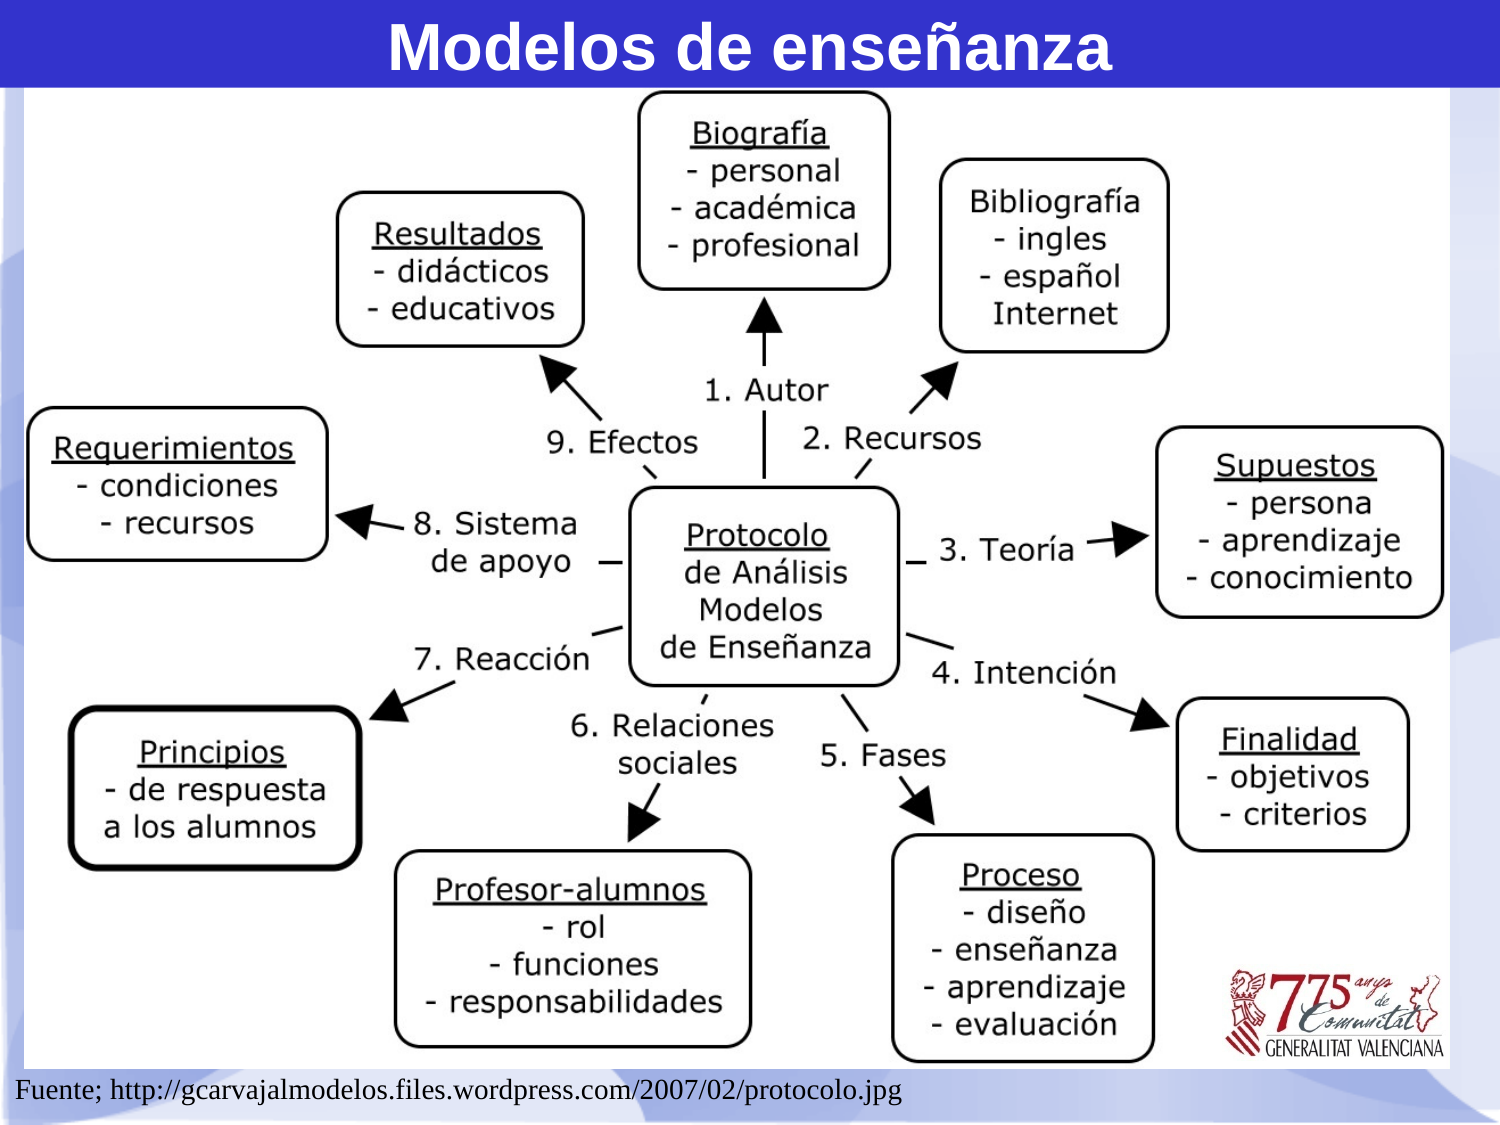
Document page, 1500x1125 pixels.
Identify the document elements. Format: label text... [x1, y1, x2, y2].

text_box Fuente; http://gcarvajalmodelos.files.wordpress.com/2007/02/protocolo.jpg [0, 1062, 951, 1113]
text_box Modelos de enseñanza [0, 0, 1500, 88]
picture [0, 88, 1500, 1125]
